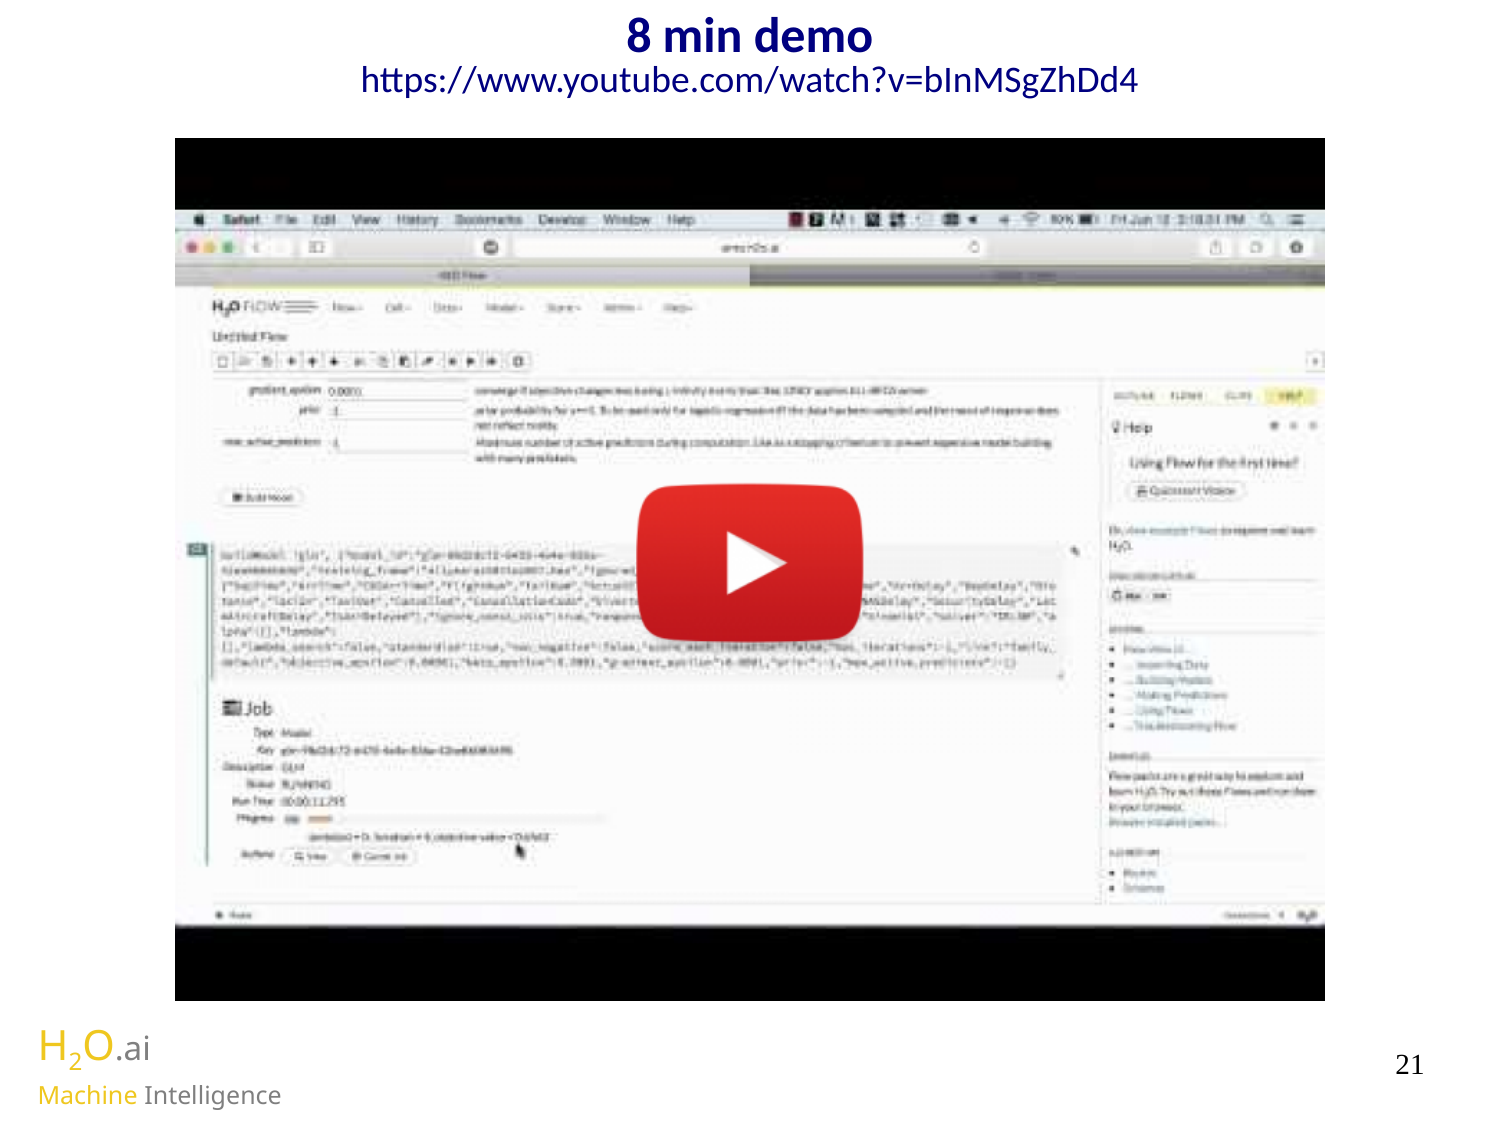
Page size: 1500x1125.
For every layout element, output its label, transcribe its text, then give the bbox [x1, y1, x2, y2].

picture [175, 138, 1325, 1001]
title 8 min demo https://www.youtube.com/watch?v=bInMSgZhDd4 [75, 21, 1425, 96]
